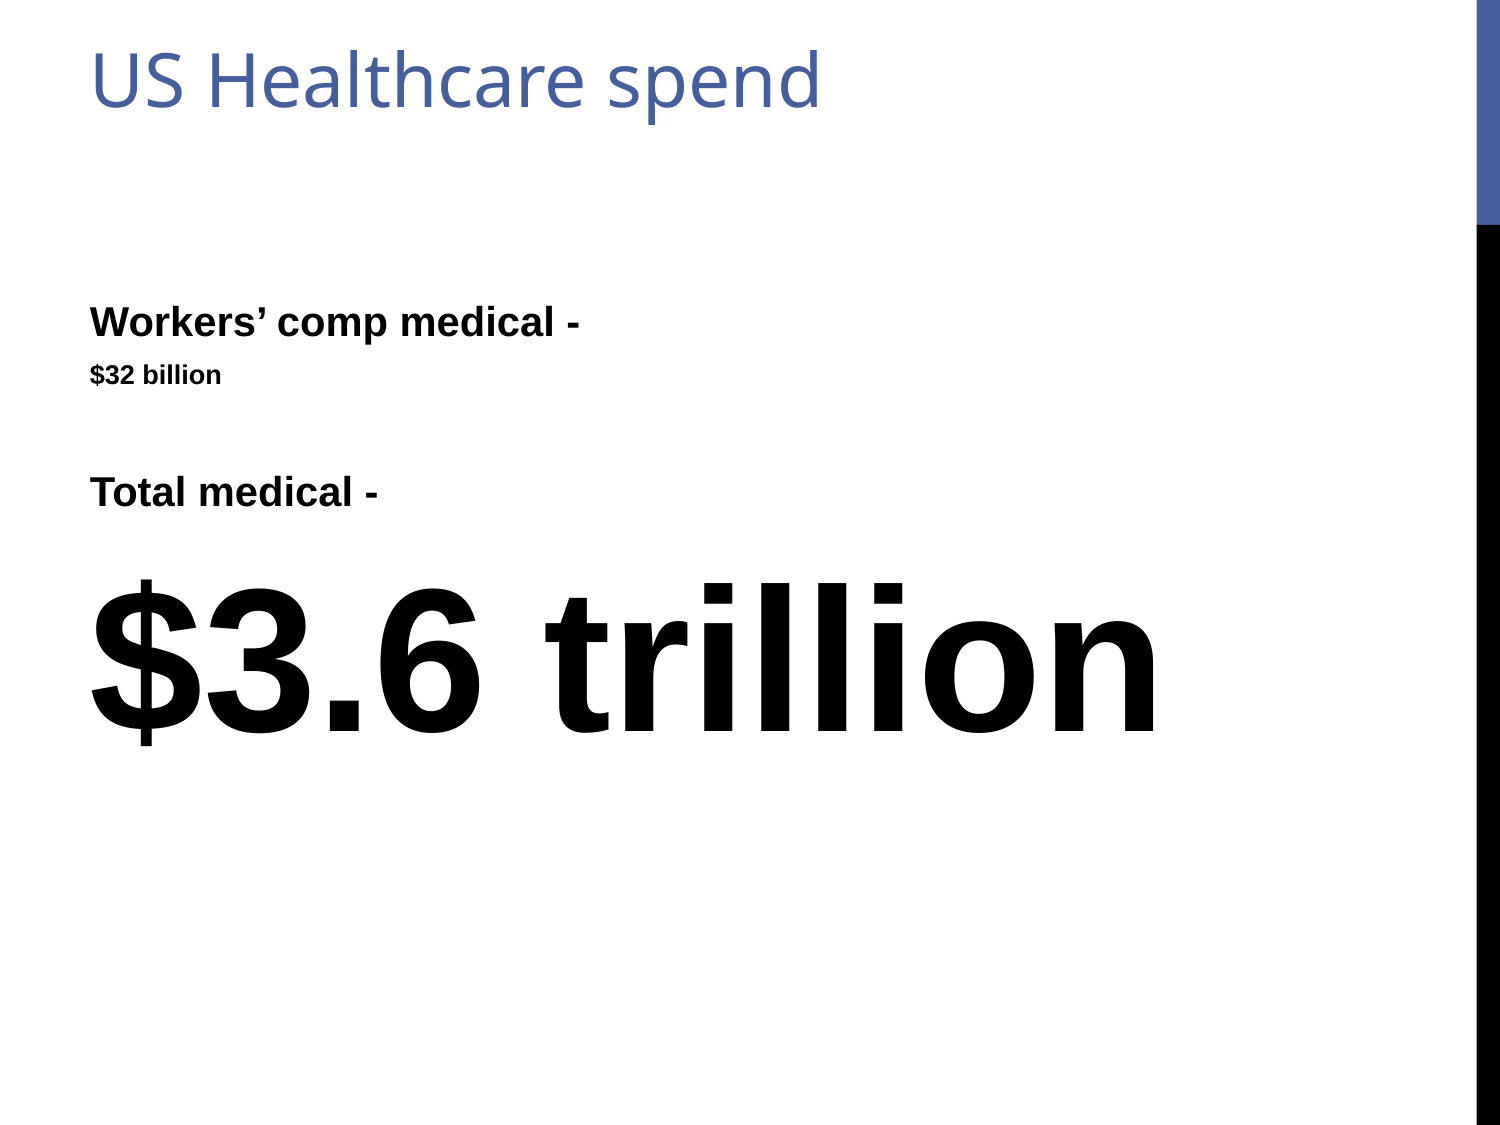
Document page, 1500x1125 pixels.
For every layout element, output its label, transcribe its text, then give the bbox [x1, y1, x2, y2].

title US Healthcare spend [75, 25, 1025, 250]
list Workers’ comp medical - $32 billion Total medical - $3.6 trillion [75, 287, 1325, 1005]
